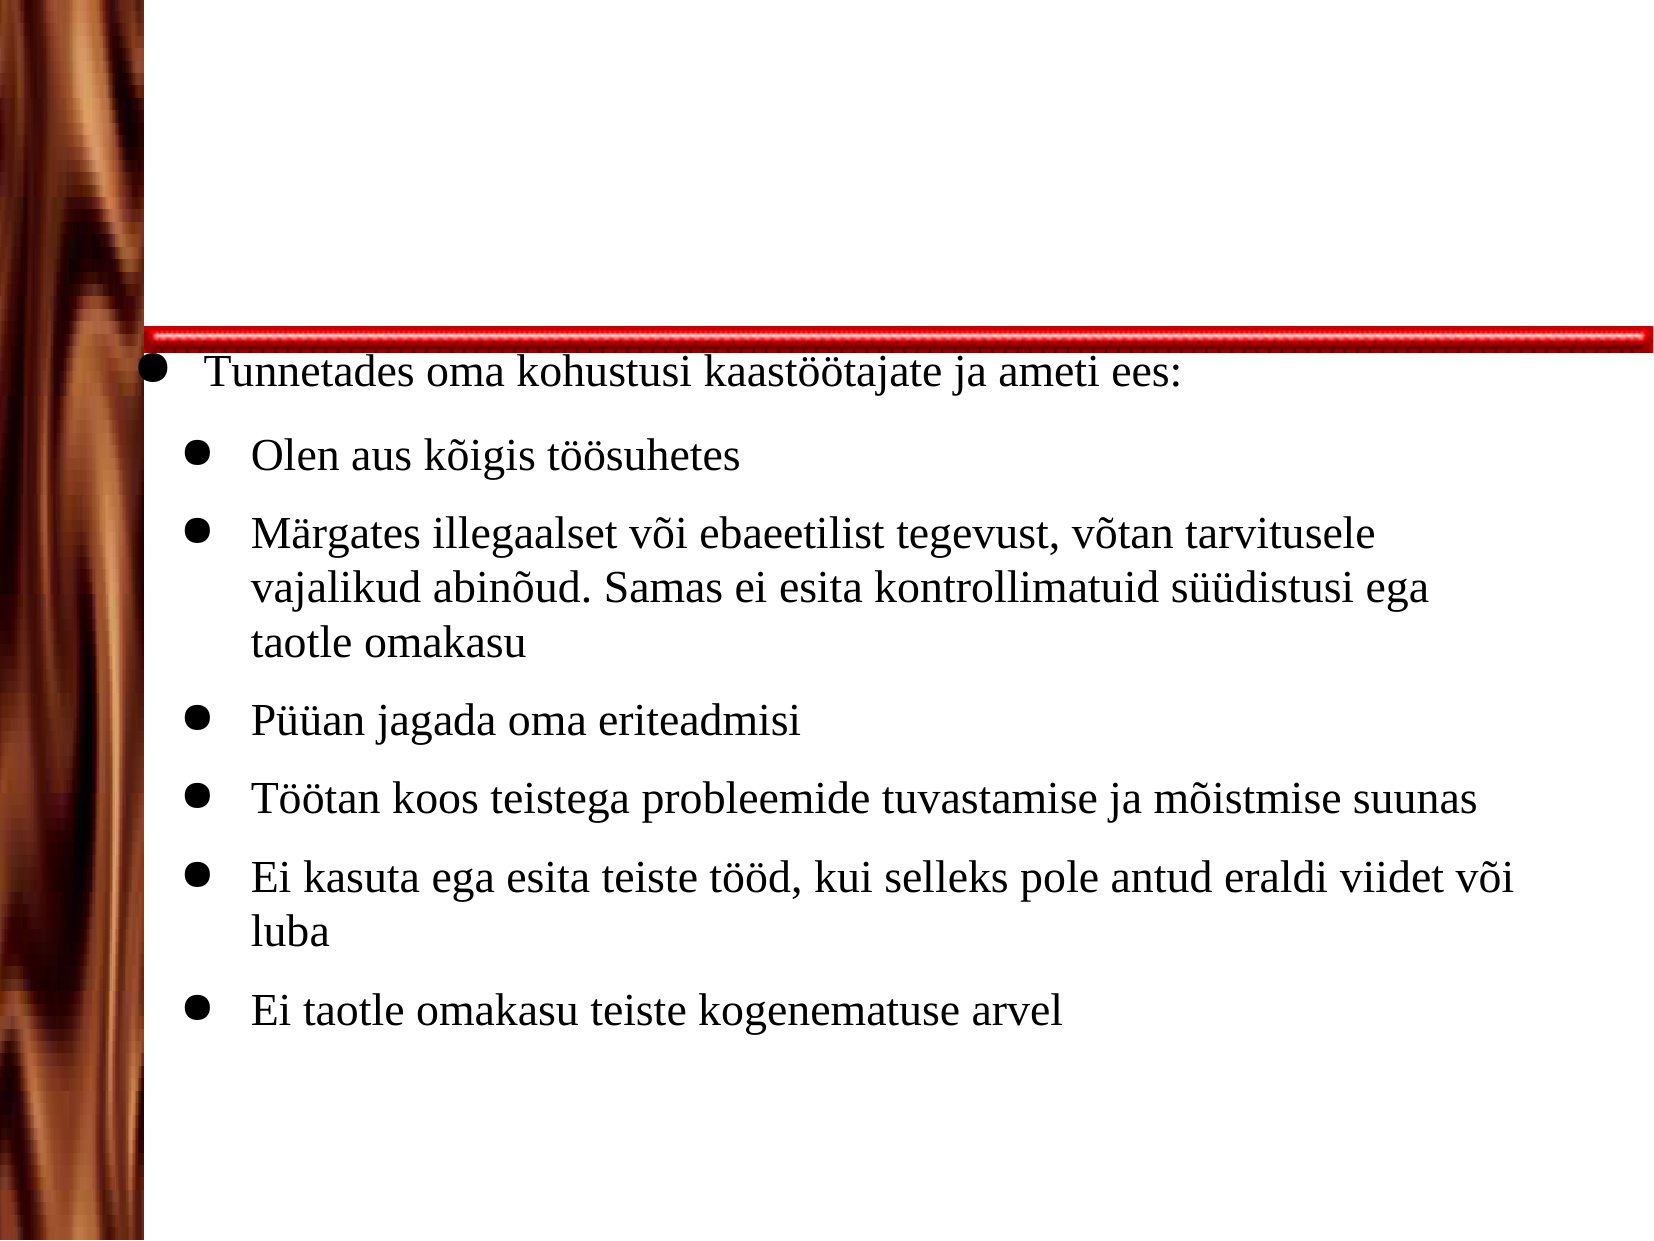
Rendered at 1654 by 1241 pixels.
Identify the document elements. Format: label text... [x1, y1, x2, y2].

picture [0, 0, 1654, 1240]
list Tunnetades oma kohustusi kaastöötajate ja ameti ees: Olen aus kõigis töösuhetes Märgates illegaalset või ebaeetilist tegevust, võtan tarvitusele vajalikud abinõud. Samas ei esita kontrollimatuid süüdistusi ega taotle omakasu Püüan jagada oma eriteadmisi Töötan koos teistega probleemide tuvastamise ja mõistmise suunas Ei kasuta ega esita teiste tööd, kui selleks pole antud eraldi viidet või luba Ei taotle omakasu teiste kogenematuse arvel [121, 344, 1534, 1126]
title [121, 102, 1534, 310]
